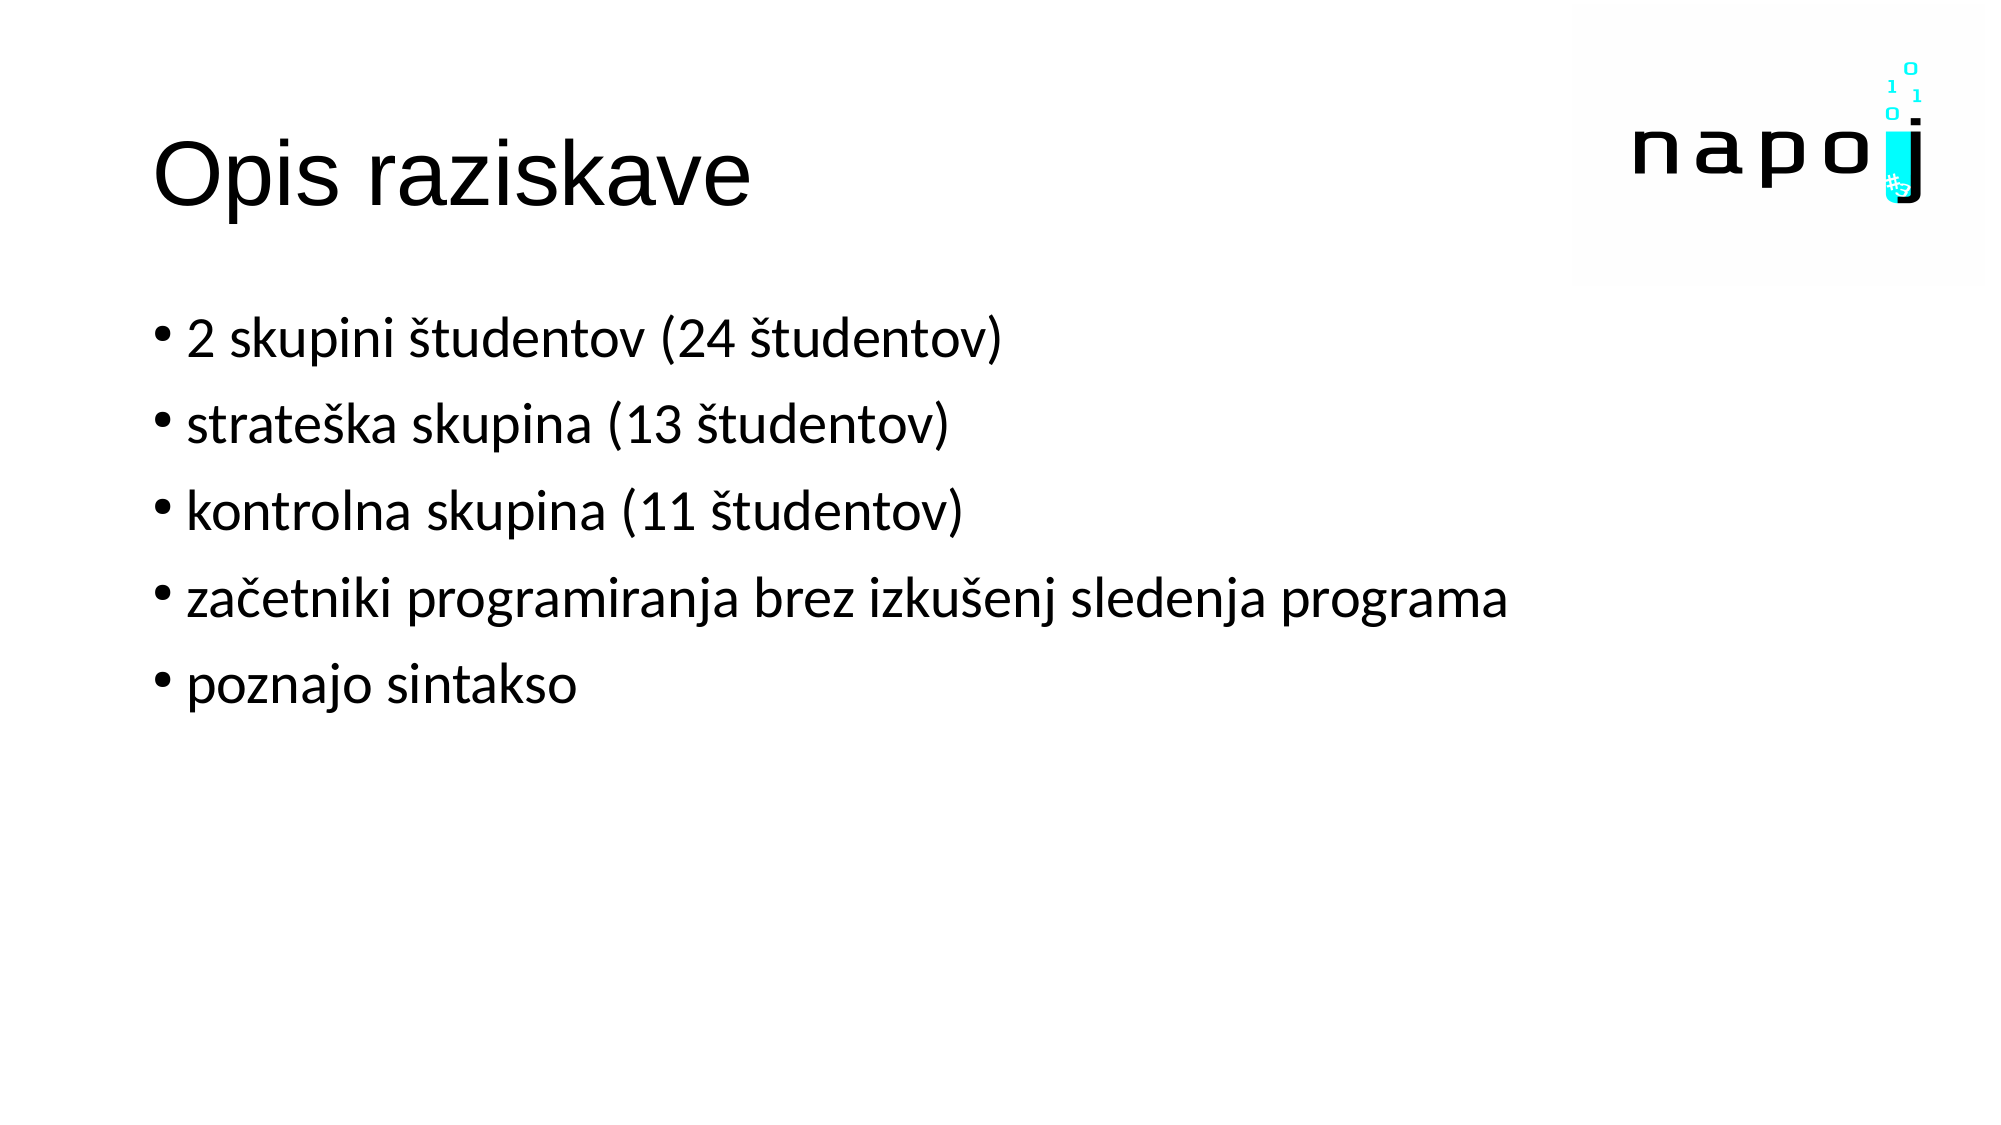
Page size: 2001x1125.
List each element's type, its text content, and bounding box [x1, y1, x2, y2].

list 2 skupini študentov (24 študentov) strateška skupina (13 študentov) kontrolna skupina (11 študentov) začetniki programiranja brez izkušenj sledenja programa poznajo sintakso [137, 299, 1863, 1014]
title Opis raziskave [137, 59, 1863, 278]
picture [1572, 4, 1985, 286]
